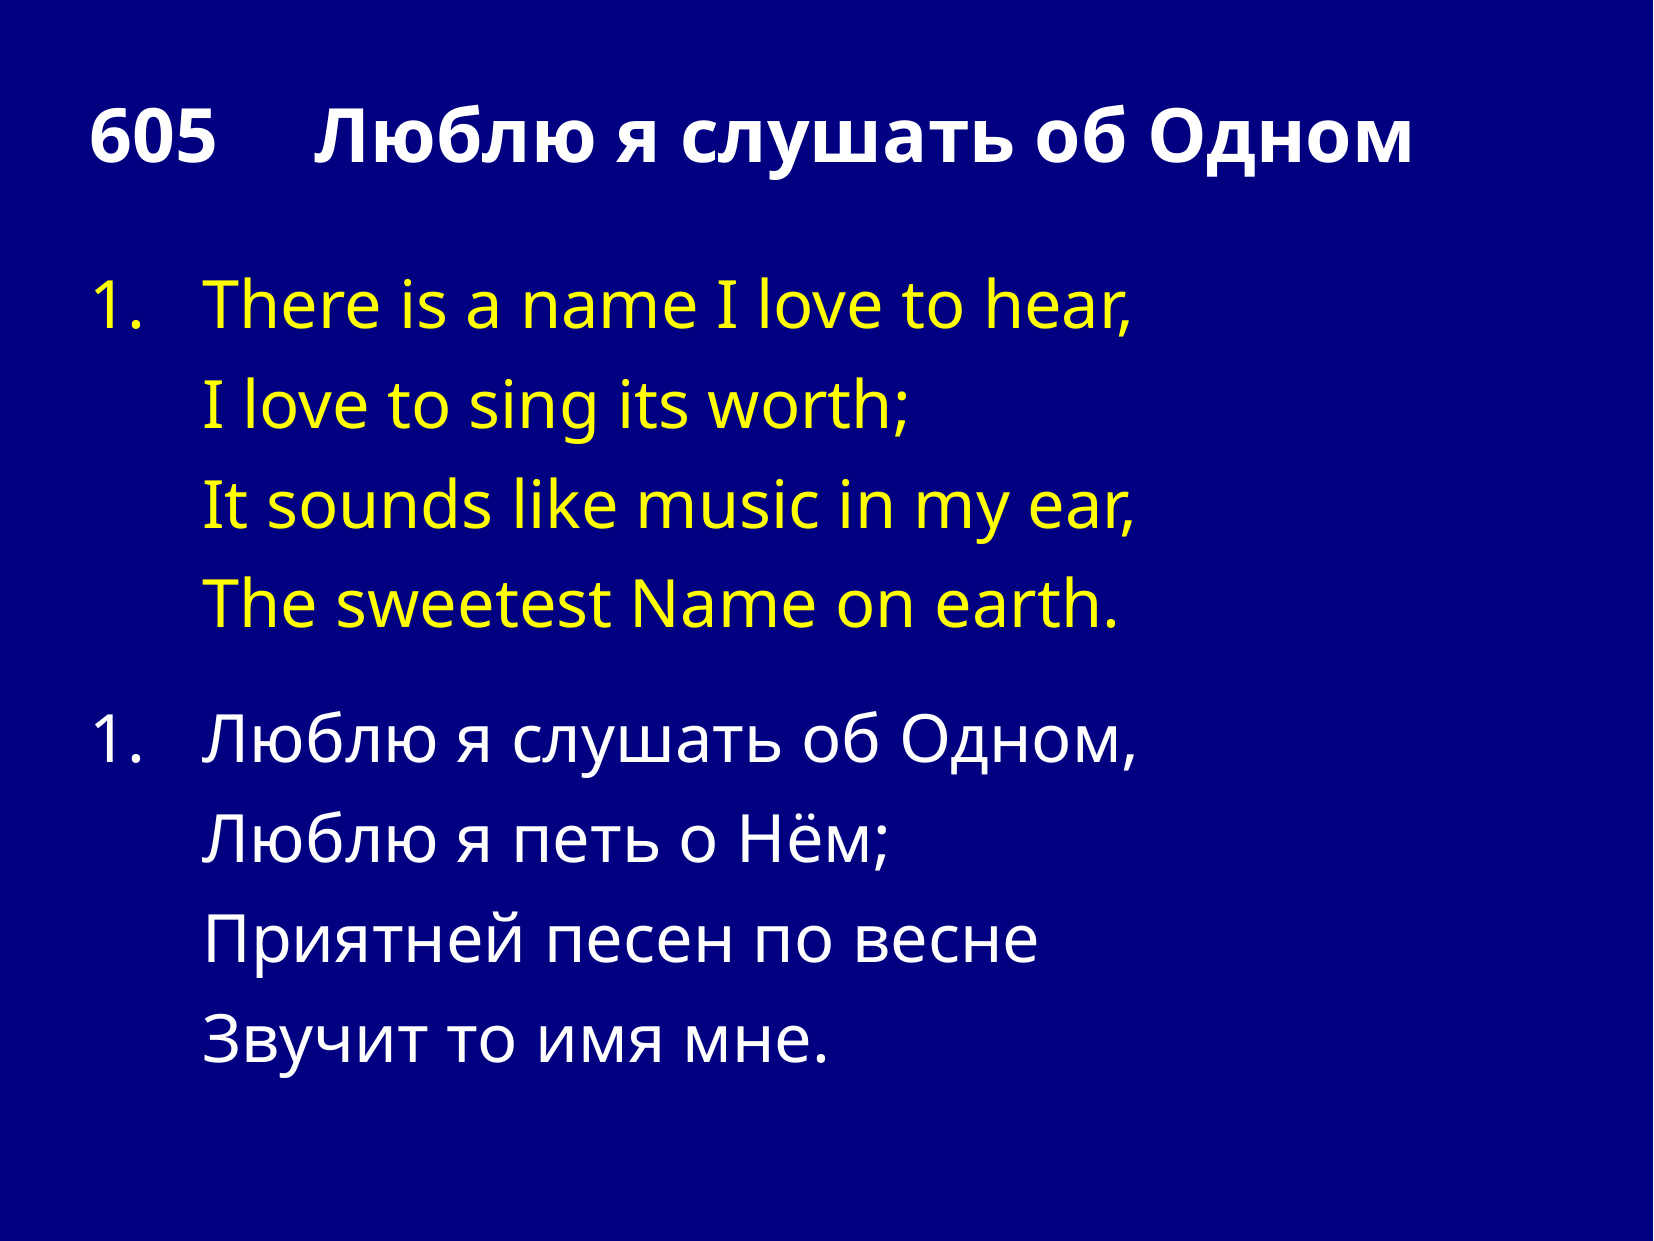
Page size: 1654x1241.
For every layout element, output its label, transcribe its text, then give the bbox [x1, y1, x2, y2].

text_box 1. There is a name I love to hear, I love to sing its worth; It sounds like music in my ear, The sweetest Name on earth. [75, 188, 1576, 638]
text_box 605 Люблю я слушать об Одном [75, 75, 1576, 188]
text_box 1. Люблю я слушать об Одном, Люблю я петь о Нём; Приятней песен по весне Звучит то имя мне. [75, 675, 1576, 1163]
